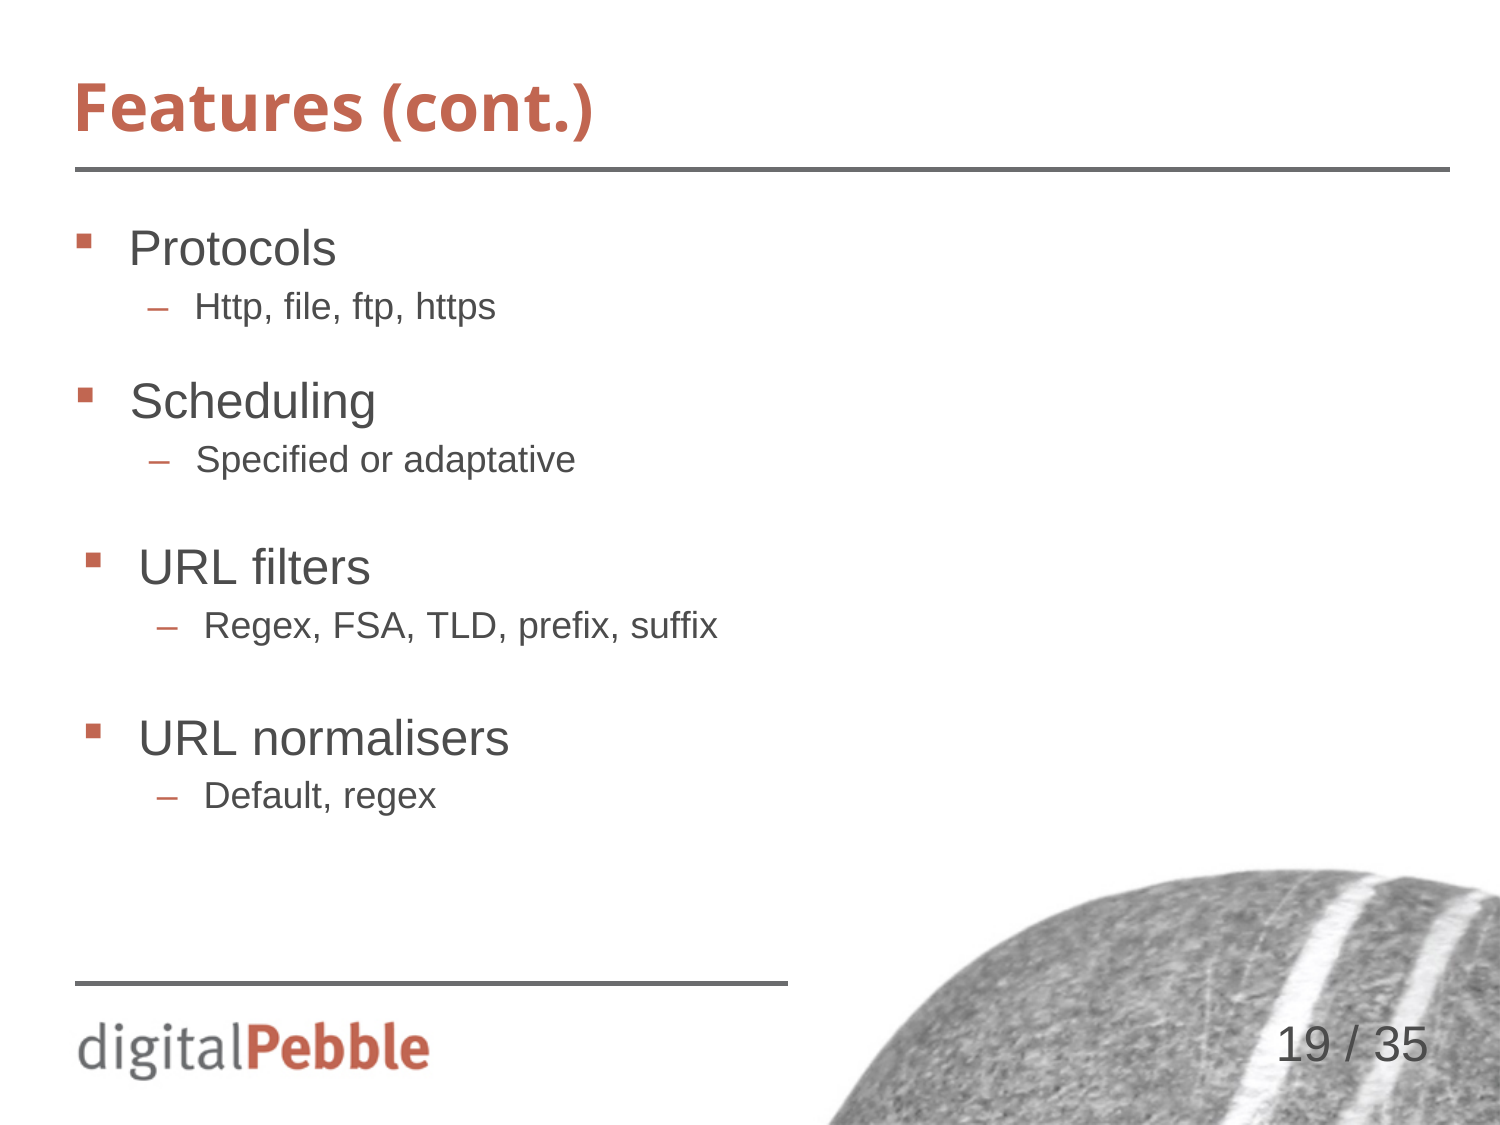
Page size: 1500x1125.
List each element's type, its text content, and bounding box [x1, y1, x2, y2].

list Protocols Http, file, ftp, https [57, 212, 1438, 532]
list URL filters Regex, FSA, TLD, prefix, suffix URL normalisers Default, regex [67, 531, 1447, 816]
title Features (cont.) [57, 37, 1438, 174]
picture [0, 0, 1500, 1125]
list Scheduling Specified or adaptative [59, 366, 1439, 532]
